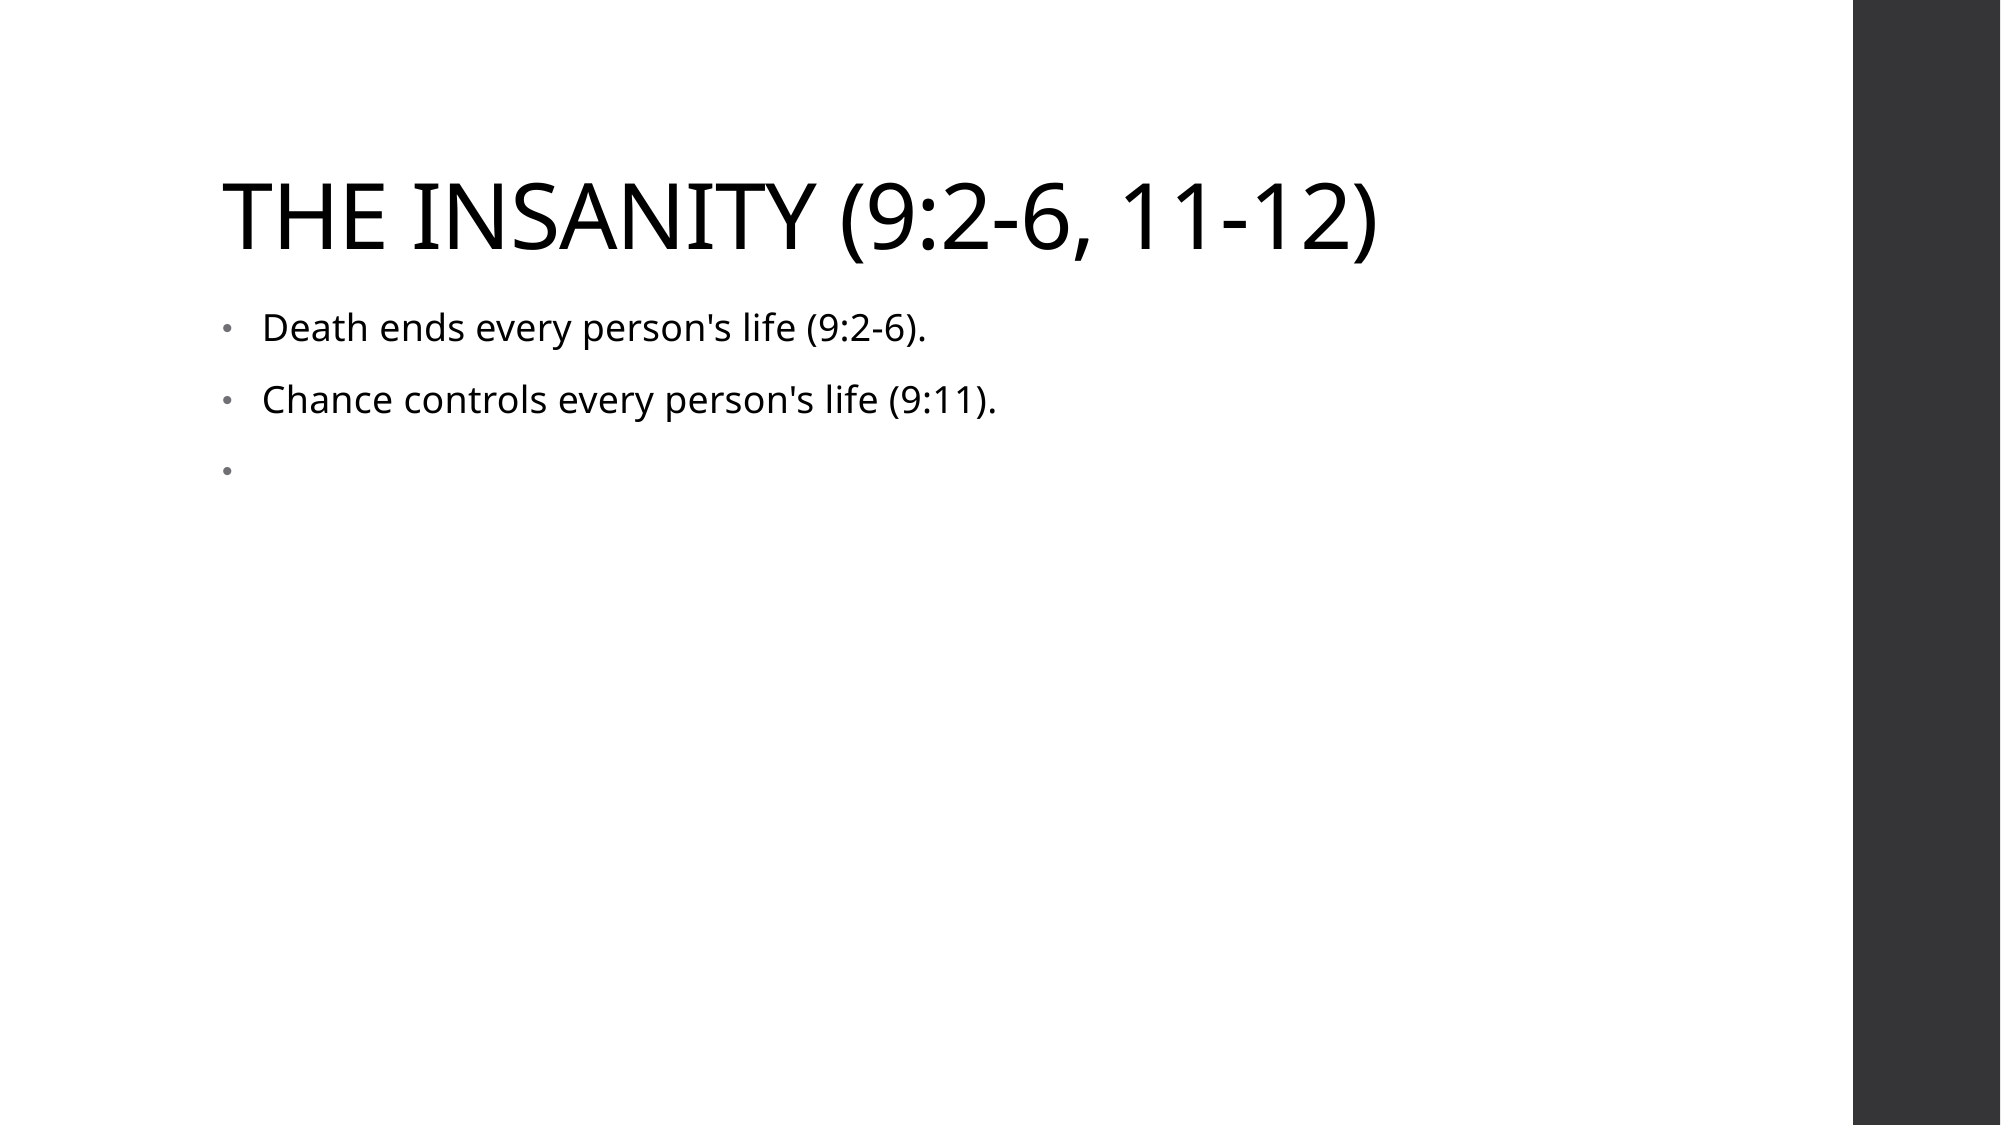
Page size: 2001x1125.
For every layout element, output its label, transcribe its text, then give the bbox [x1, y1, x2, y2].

title THE INSANITY (9:2-6, 11-12) [206, 60, 1797, 278]
list Death ends every person's life (9:2-6). Chance controls every person's life (9:11). [206, 299, 1617, 1014]
